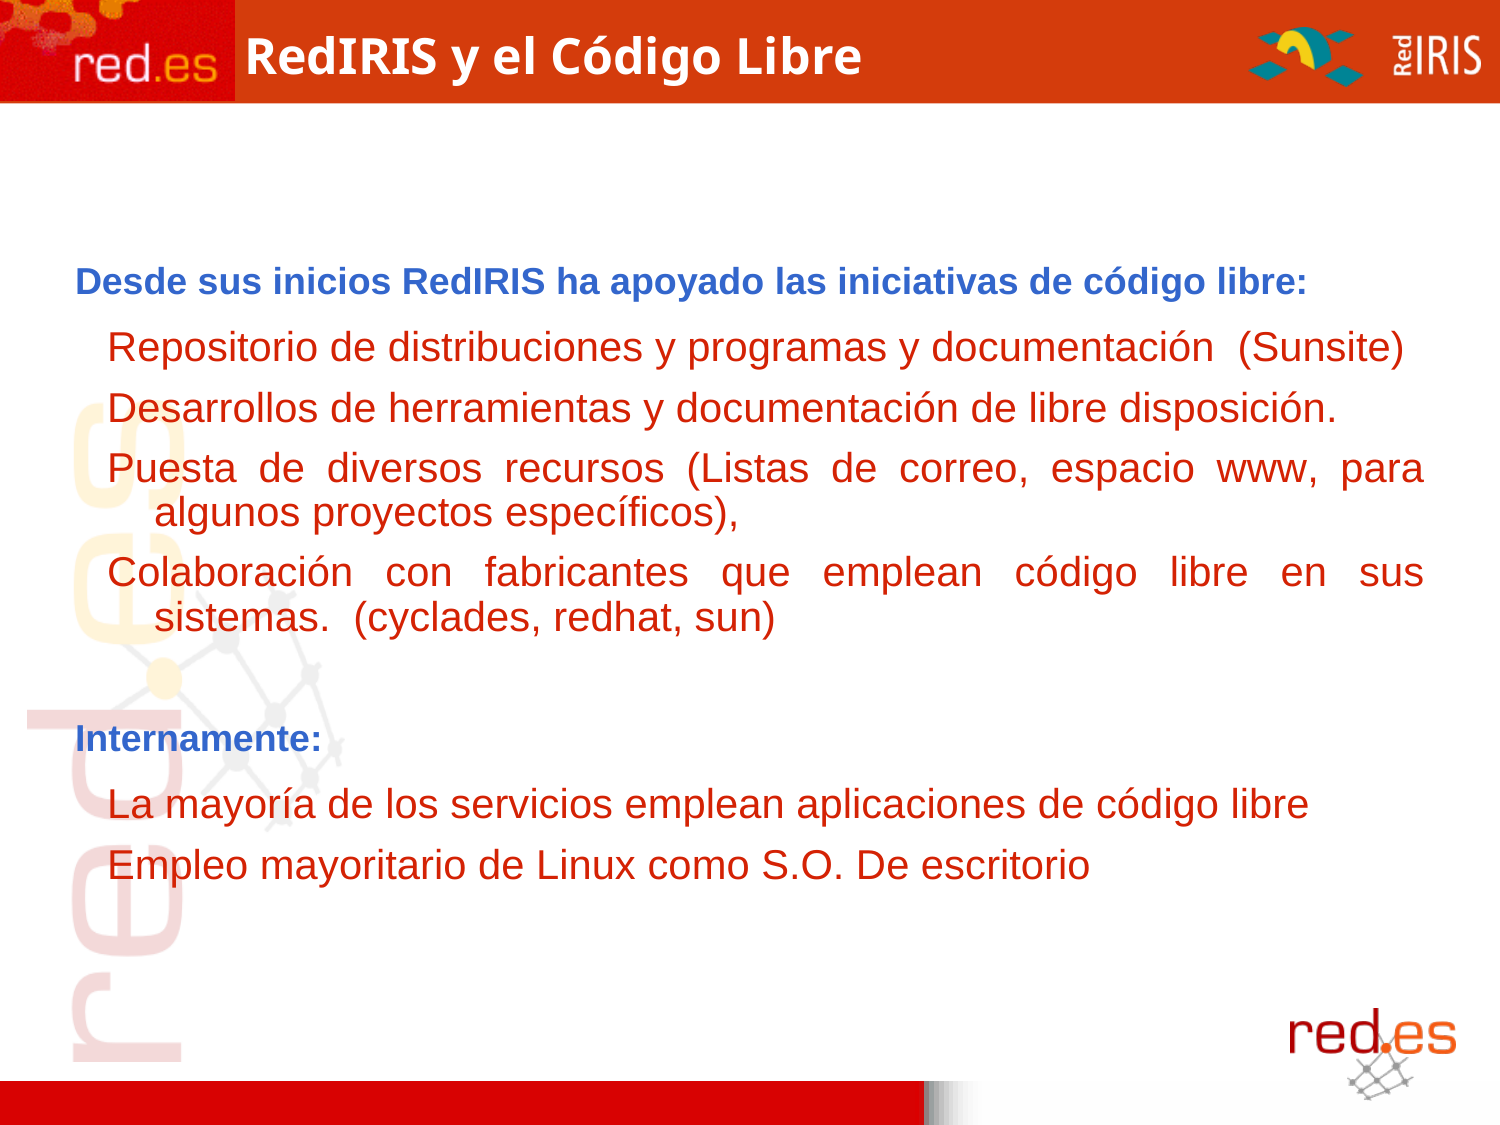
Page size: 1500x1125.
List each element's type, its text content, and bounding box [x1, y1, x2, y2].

title RedIRIS y el Código Libre [244, 0, 1412, 121]
picture [1412, 27, 1481, 87]
picture [0, 0, 235, 101]
picture [0, 1008, 1500, 1125]
picture [27, 400, 345, 1062]
list Desde sus inicios RedIRIS ha apoyado las iniciativas de código libre: Repositorio de distribuciones y programas y documentación (Sunsite) Desarrollos de herramientas y documentación de libre disposición. Puesta de diversos recursos (Listas de correo, espacio www, para algunos proyectos específicos), Colaboración con fabricantes que emplean código libre en sus sistemas. (cyclades, redhat, sun) Internamente: La mayoría de los servicios emplean aplicaciones de código libre Empleo mayoritario de Linux como S.O. De escritorio [75, 262, 1426, 1006]
